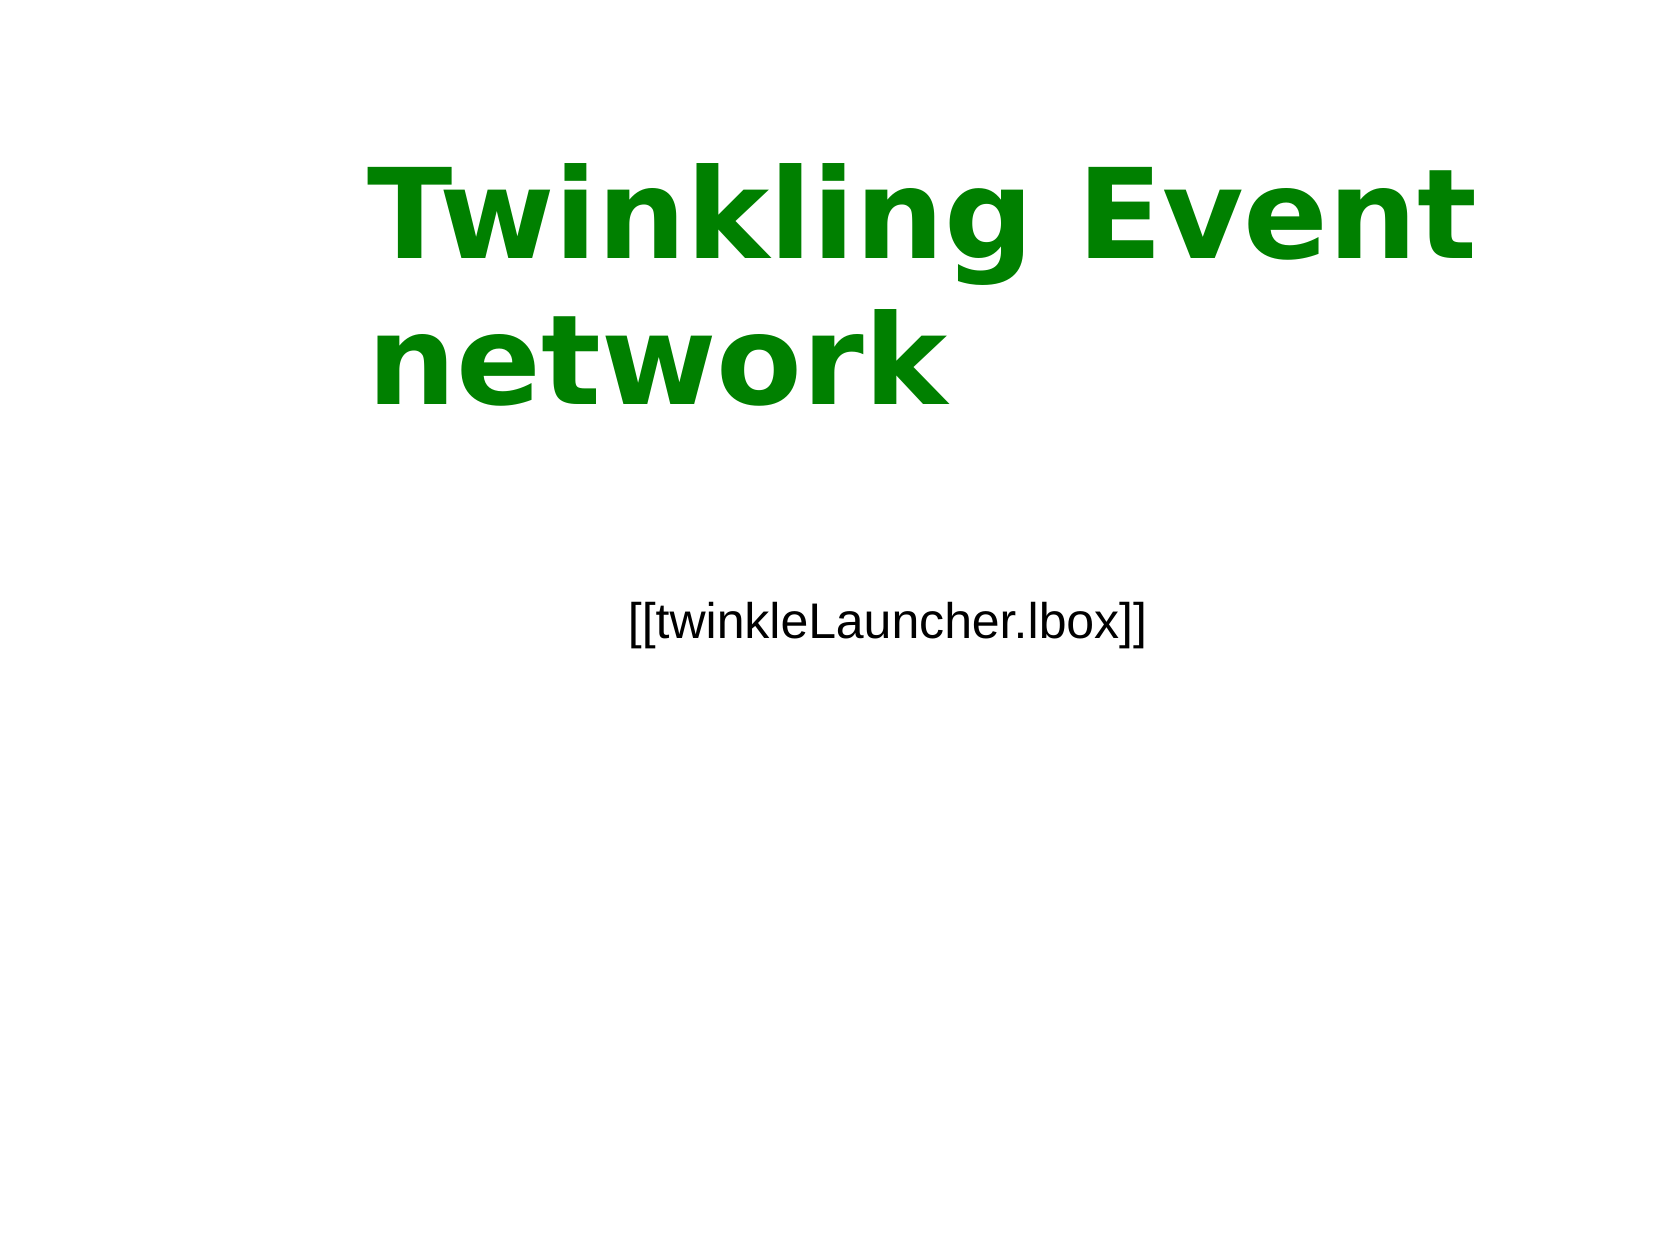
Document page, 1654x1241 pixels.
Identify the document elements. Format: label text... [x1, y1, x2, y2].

text_box [[twinkleLauncher.lbox]] [613, 586, 1168, 657]
text_box Twinkling Event network [353, 135, 1507, 442]
